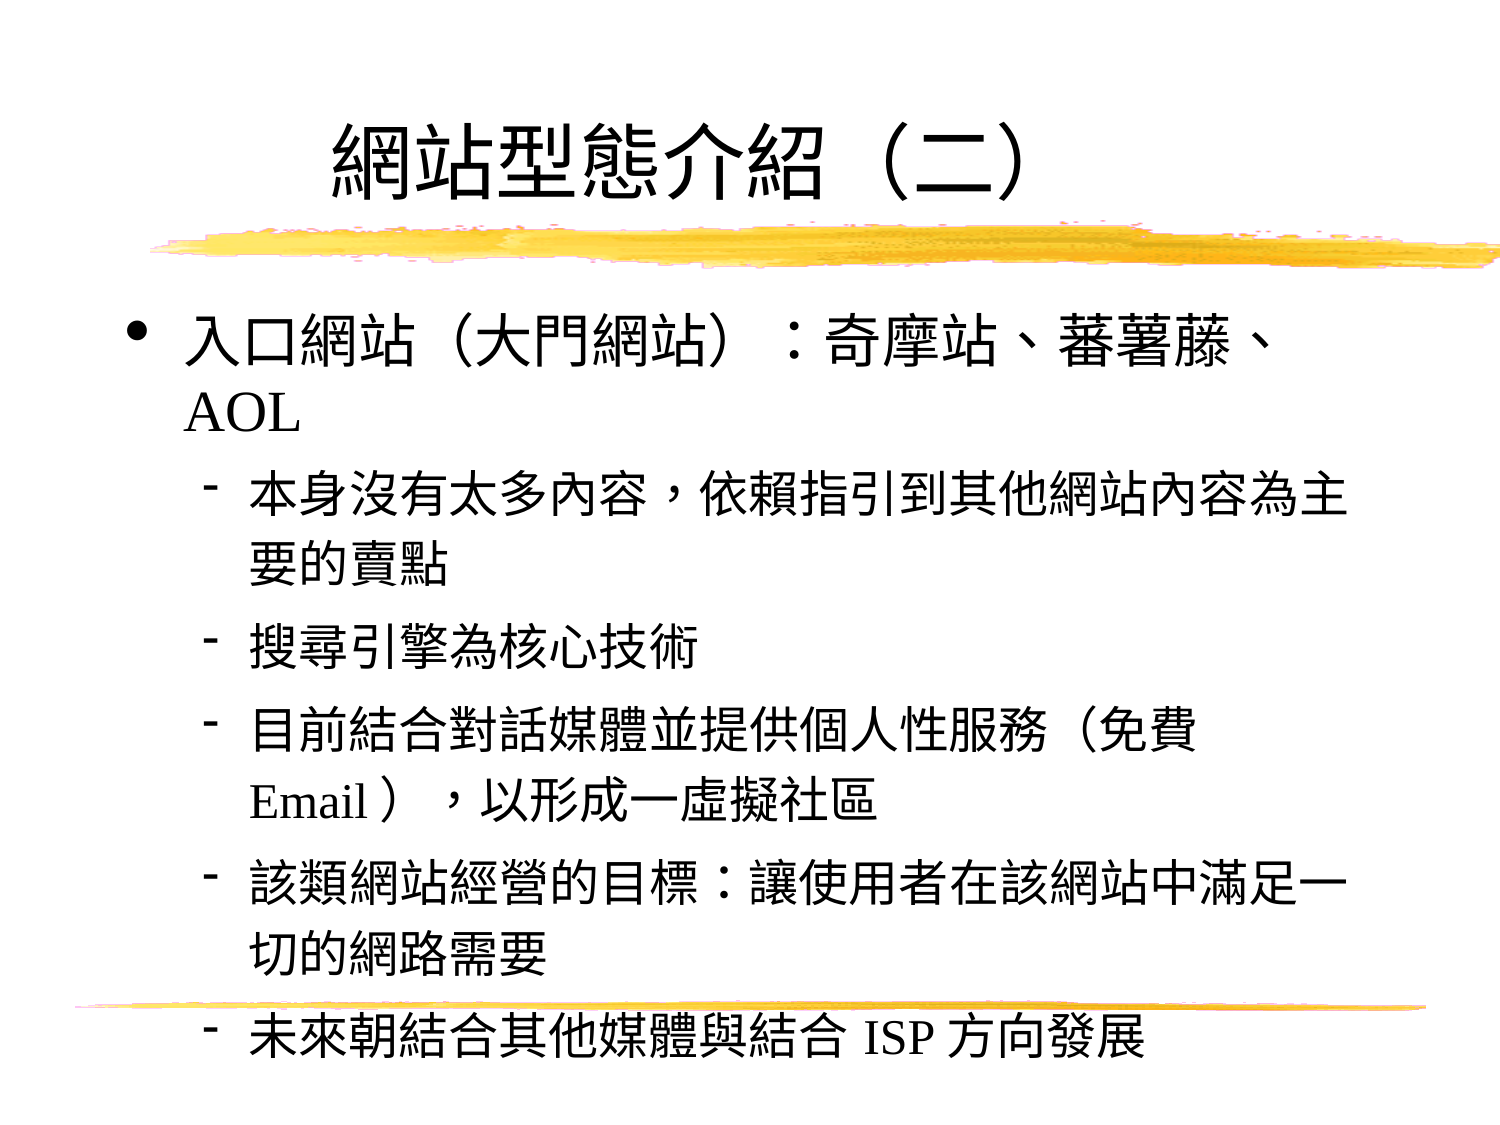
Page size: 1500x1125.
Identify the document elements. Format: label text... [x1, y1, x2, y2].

list 入口網站（大門網站）：奇摩站、蕃薯藤、 AOL 本身沒有太多內容，依賴指引到其他網站內容為主要的賣點 搜尋引擎為核心技術 目前結合對話媒體並提供個人性服務（免費Email），以形成一虛擬社區 該類網站經營的目標：讓使用者在該網站中滿足一切的網路需要 未來朝結合其他媒體與結合ISP方向發展 [112, 287, 1388, 971]
picture [75, 999, 1426, 1013]
picture [150, 215, 1500, 279]
title 網站型態介紹（二） [66, 37, 1342, 225]
